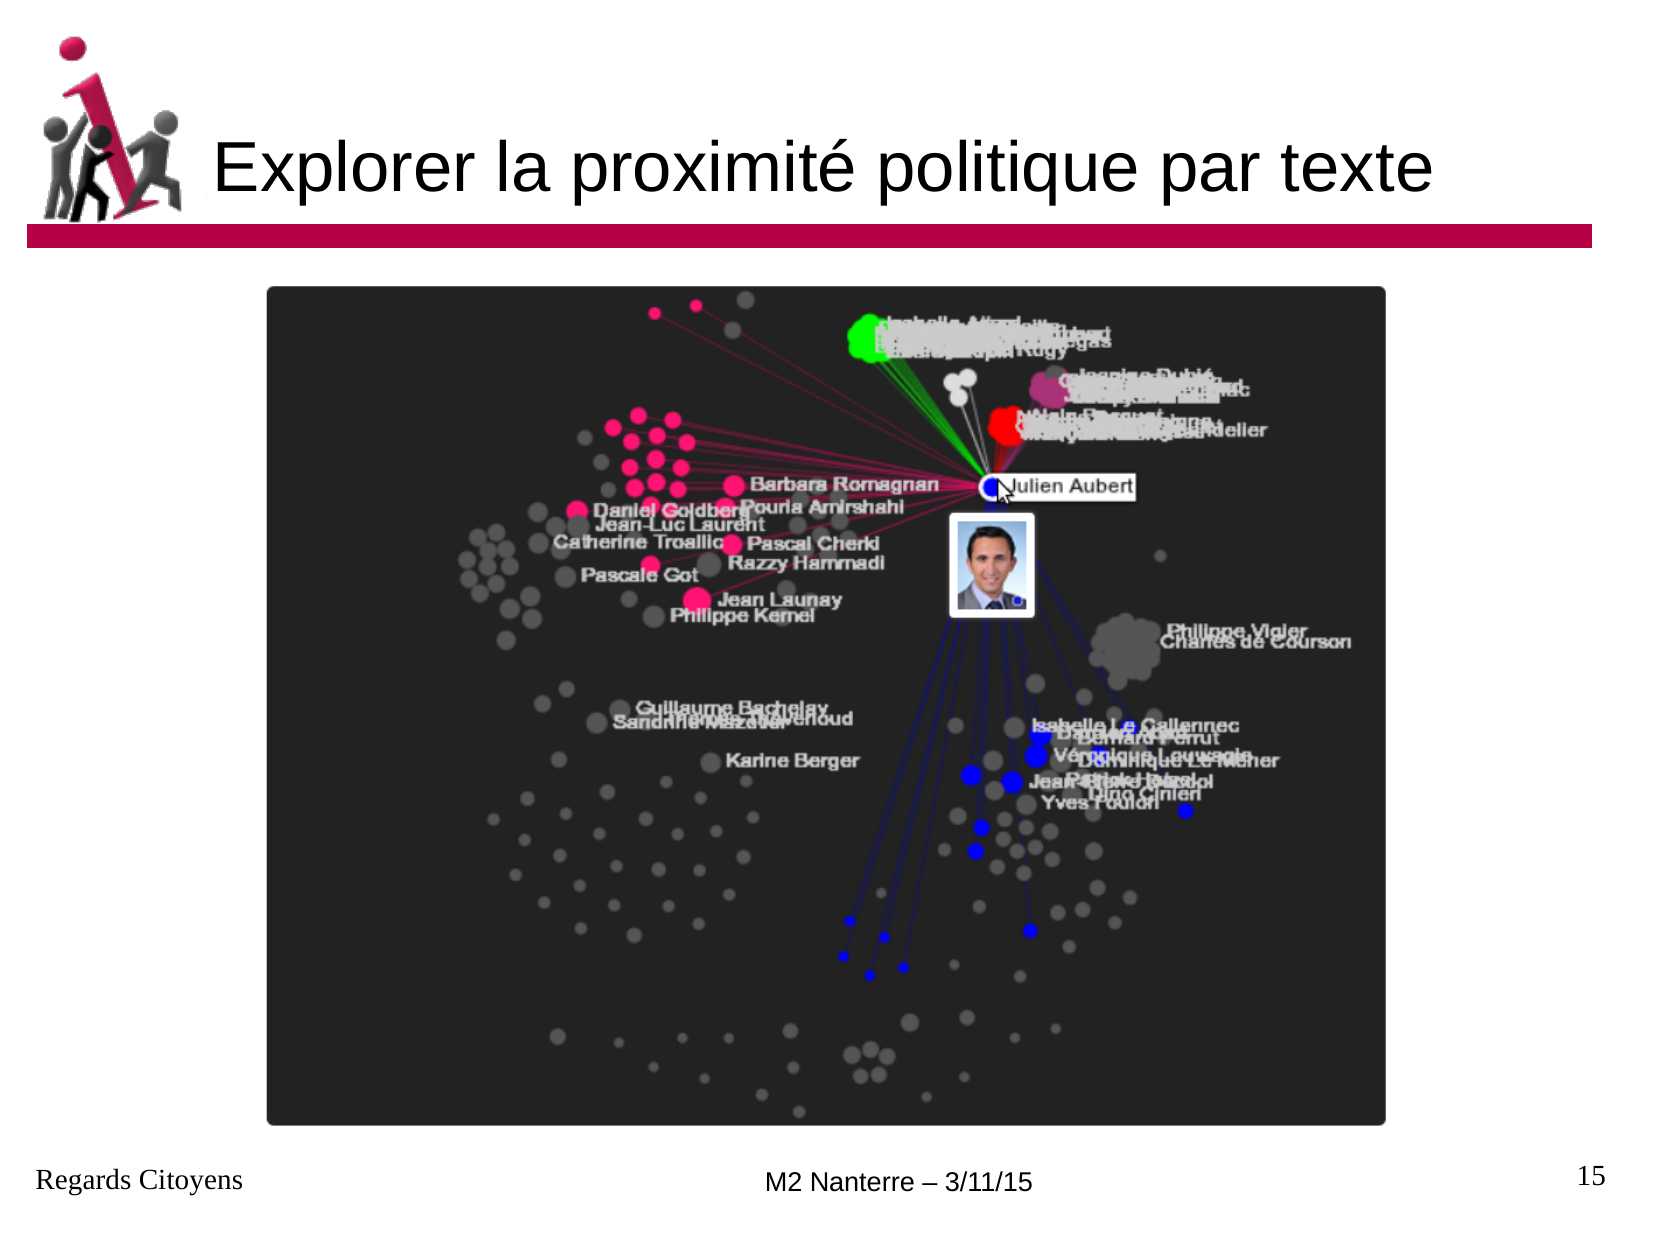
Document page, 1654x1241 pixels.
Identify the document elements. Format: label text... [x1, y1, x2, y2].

picture [27, 31, 208, 224]
picture [253, 278, 1400, 1137]
title Explorer la proximité politique par texte [212, 70, 1647, 264]
